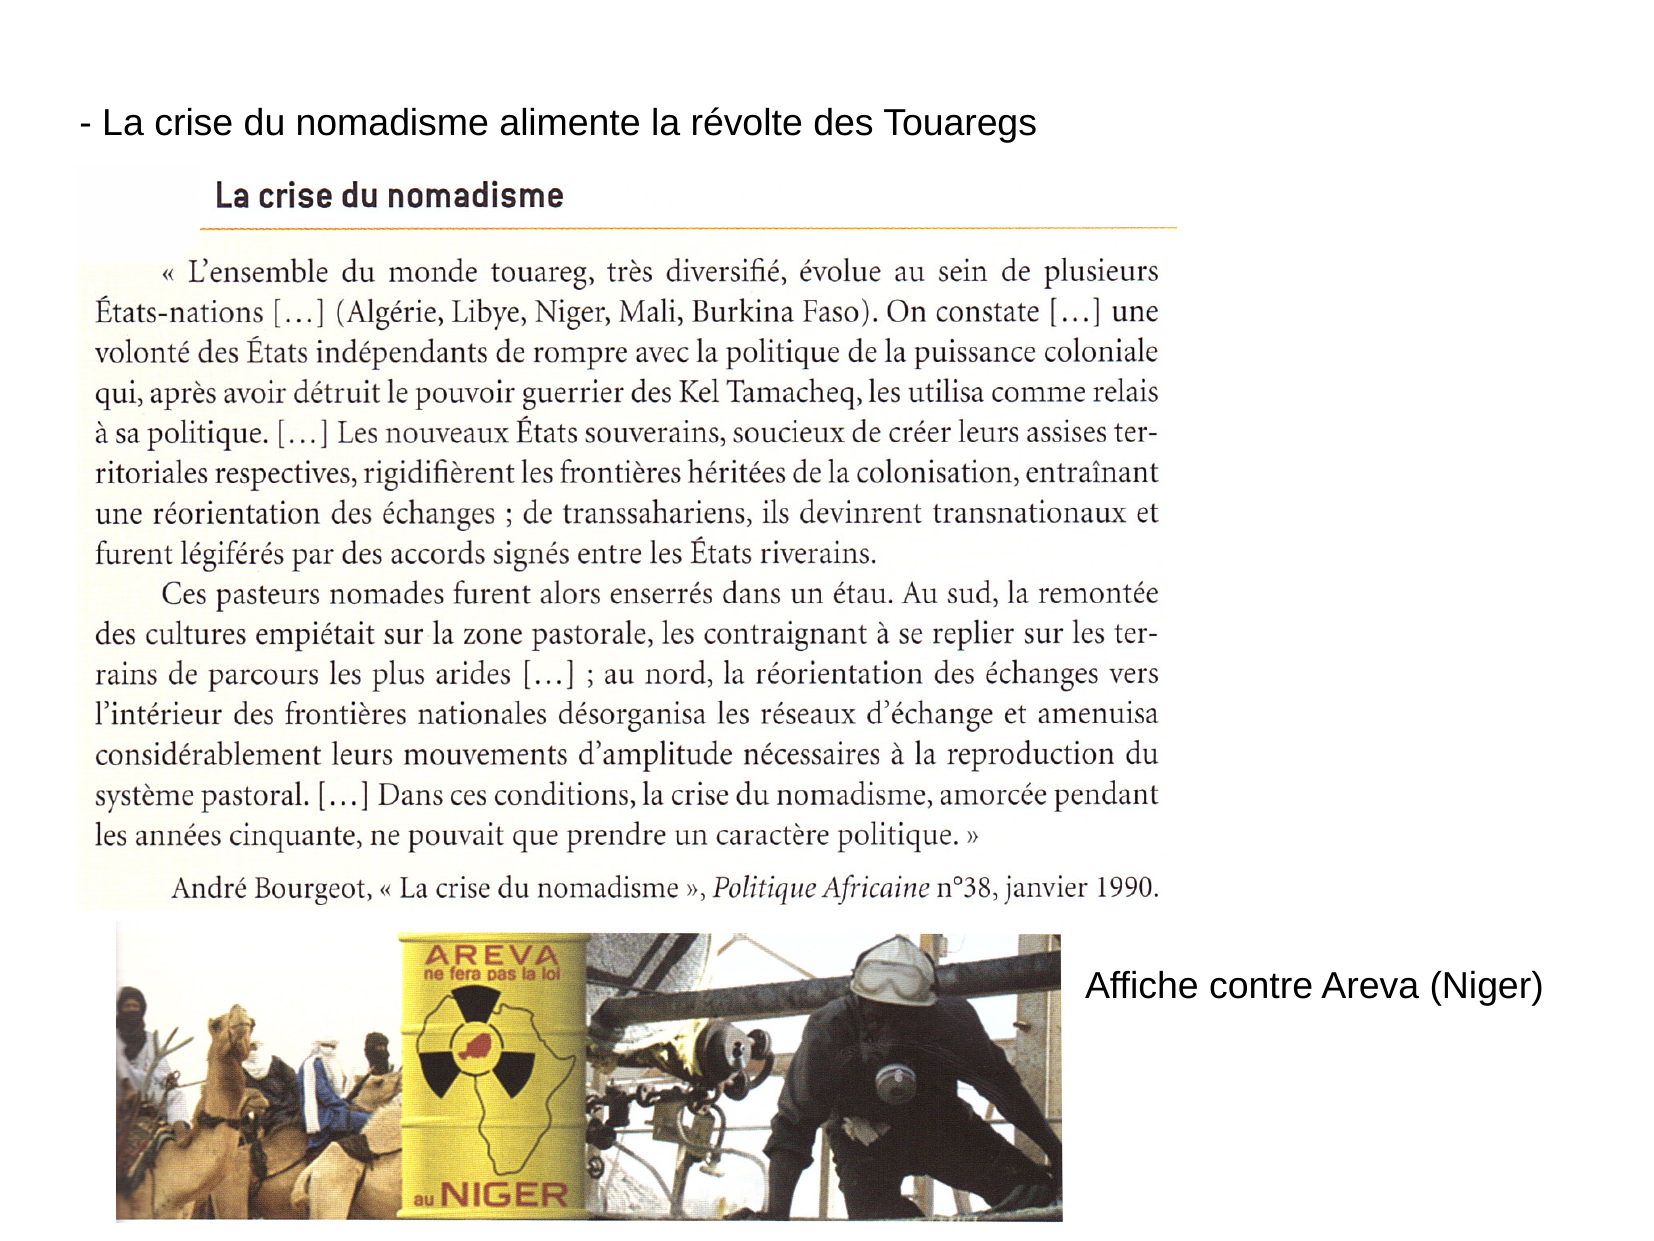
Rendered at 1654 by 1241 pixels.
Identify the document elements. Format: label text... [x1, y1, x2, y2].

text_box Affiche contre Areva (Niger) [1070, 956, 1560, 1056]
text_box - La crise du nomadisme alimente la révolte des Touaregs [64, 94, 1063, 152]
picture [75, 165, 1193, 910]
picture [116, 921, 1063, 1223]
